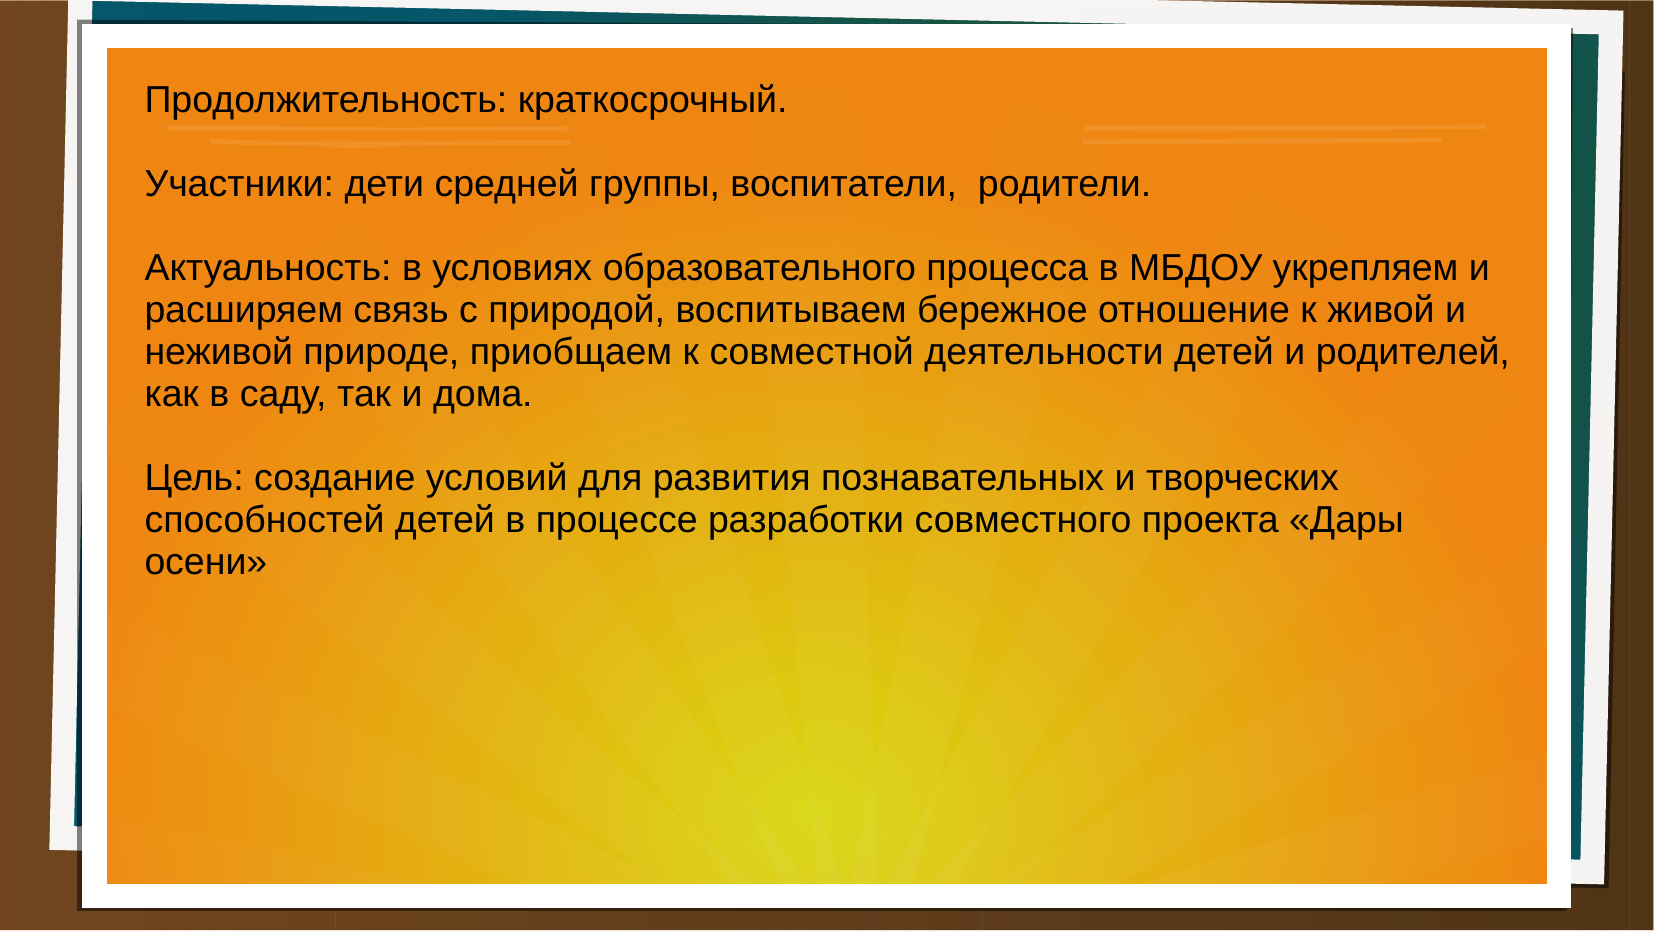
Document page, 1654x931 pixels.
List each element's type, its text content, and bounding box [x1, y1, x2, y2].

text_box Продолжительность: краткосрочный. Участники: дети средней группы, воспитатели, родители. Актуальность: в условиях образовательного процесса в МБДОУ укрепляем и расширяем связь с природой, воспитываем бережное отношение к живой и неживой природе, приобщаем к совместной деятельности детей и родителей, как в саду, так и дома. Цель: создание условий для развития познавательных и творческих способностей детей в процессе разработки совместного проекта «Дары осени» [129, 70, 1548, 784]
